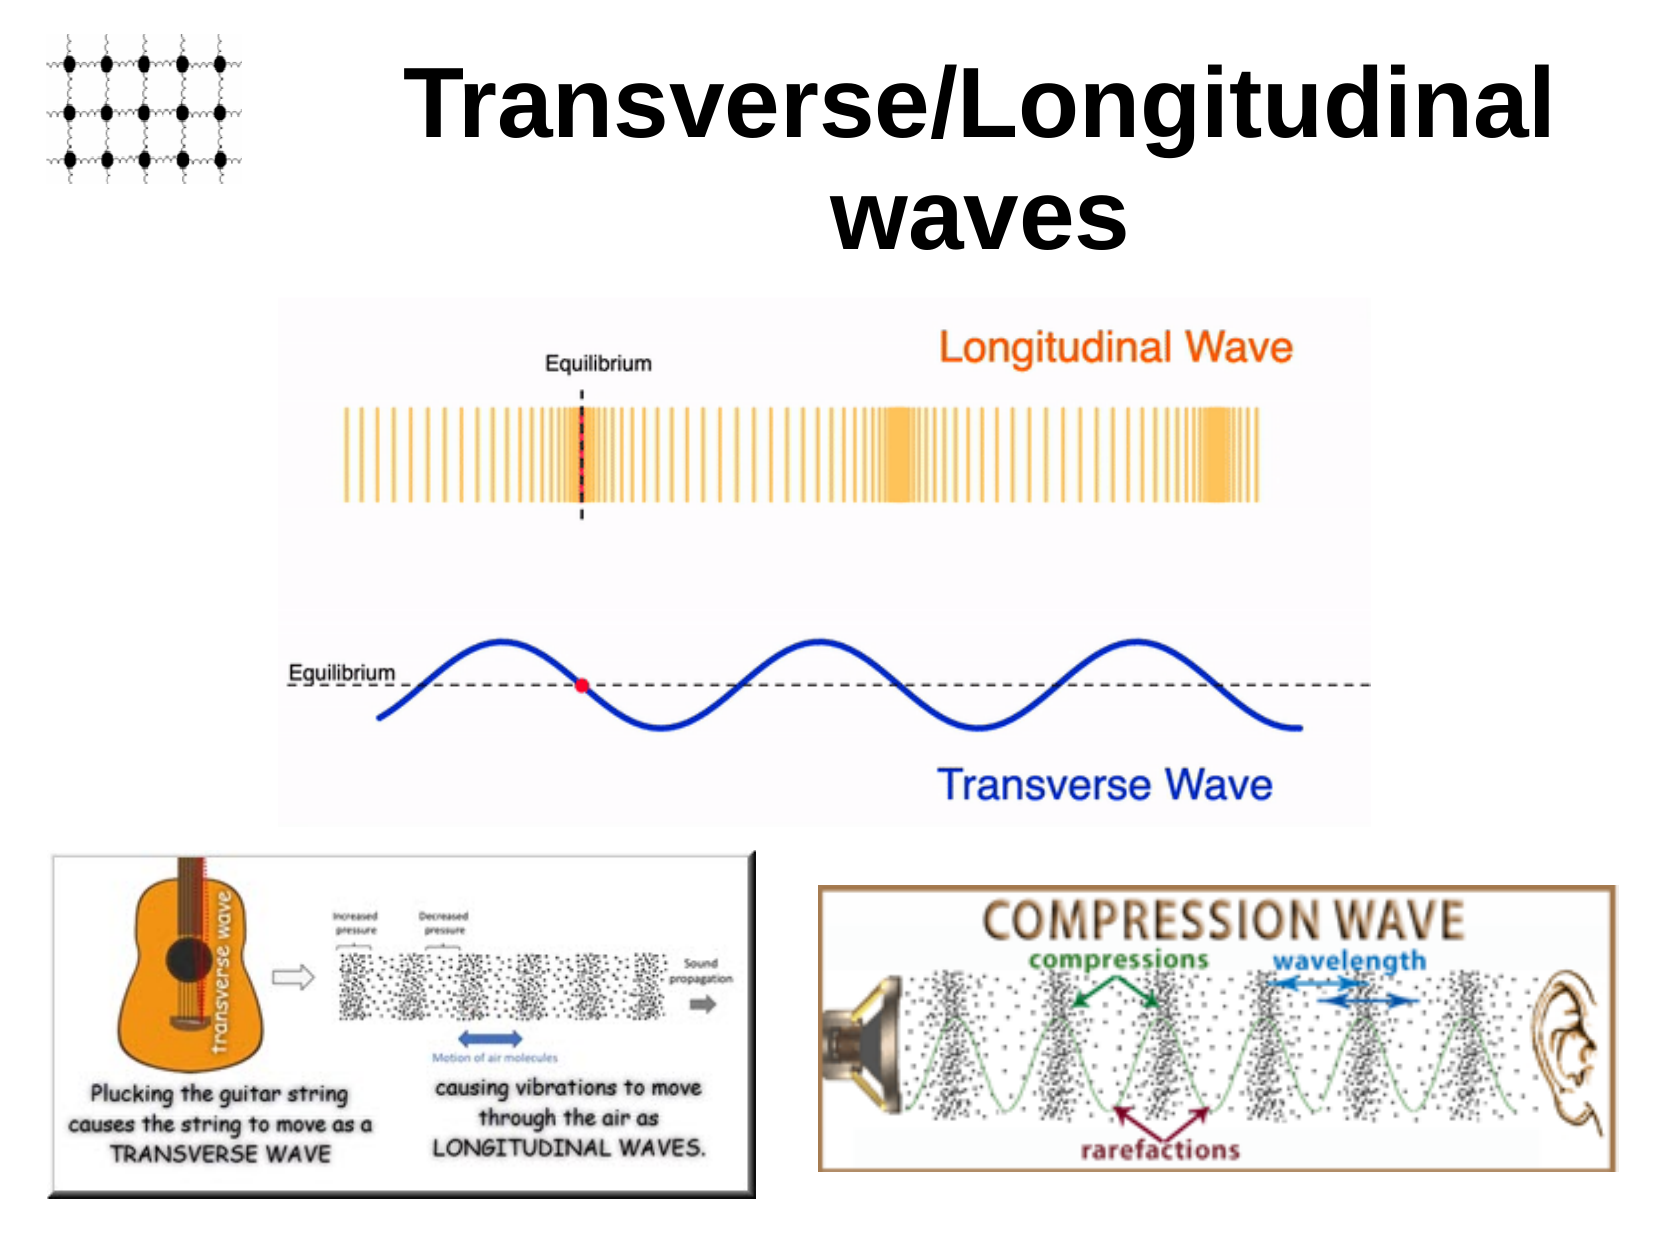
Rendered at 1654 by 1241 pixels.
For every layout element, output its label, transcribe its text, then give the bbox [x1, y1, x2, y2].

picture [47, 850, 756, 1199]
title Transverse/Longitudinal waves [236, 47, 1654, 271]
picture [818, 885, 1619, 1172]
picture [11, 12, 245, 189]
picture [278, 297, 1371, 827]
